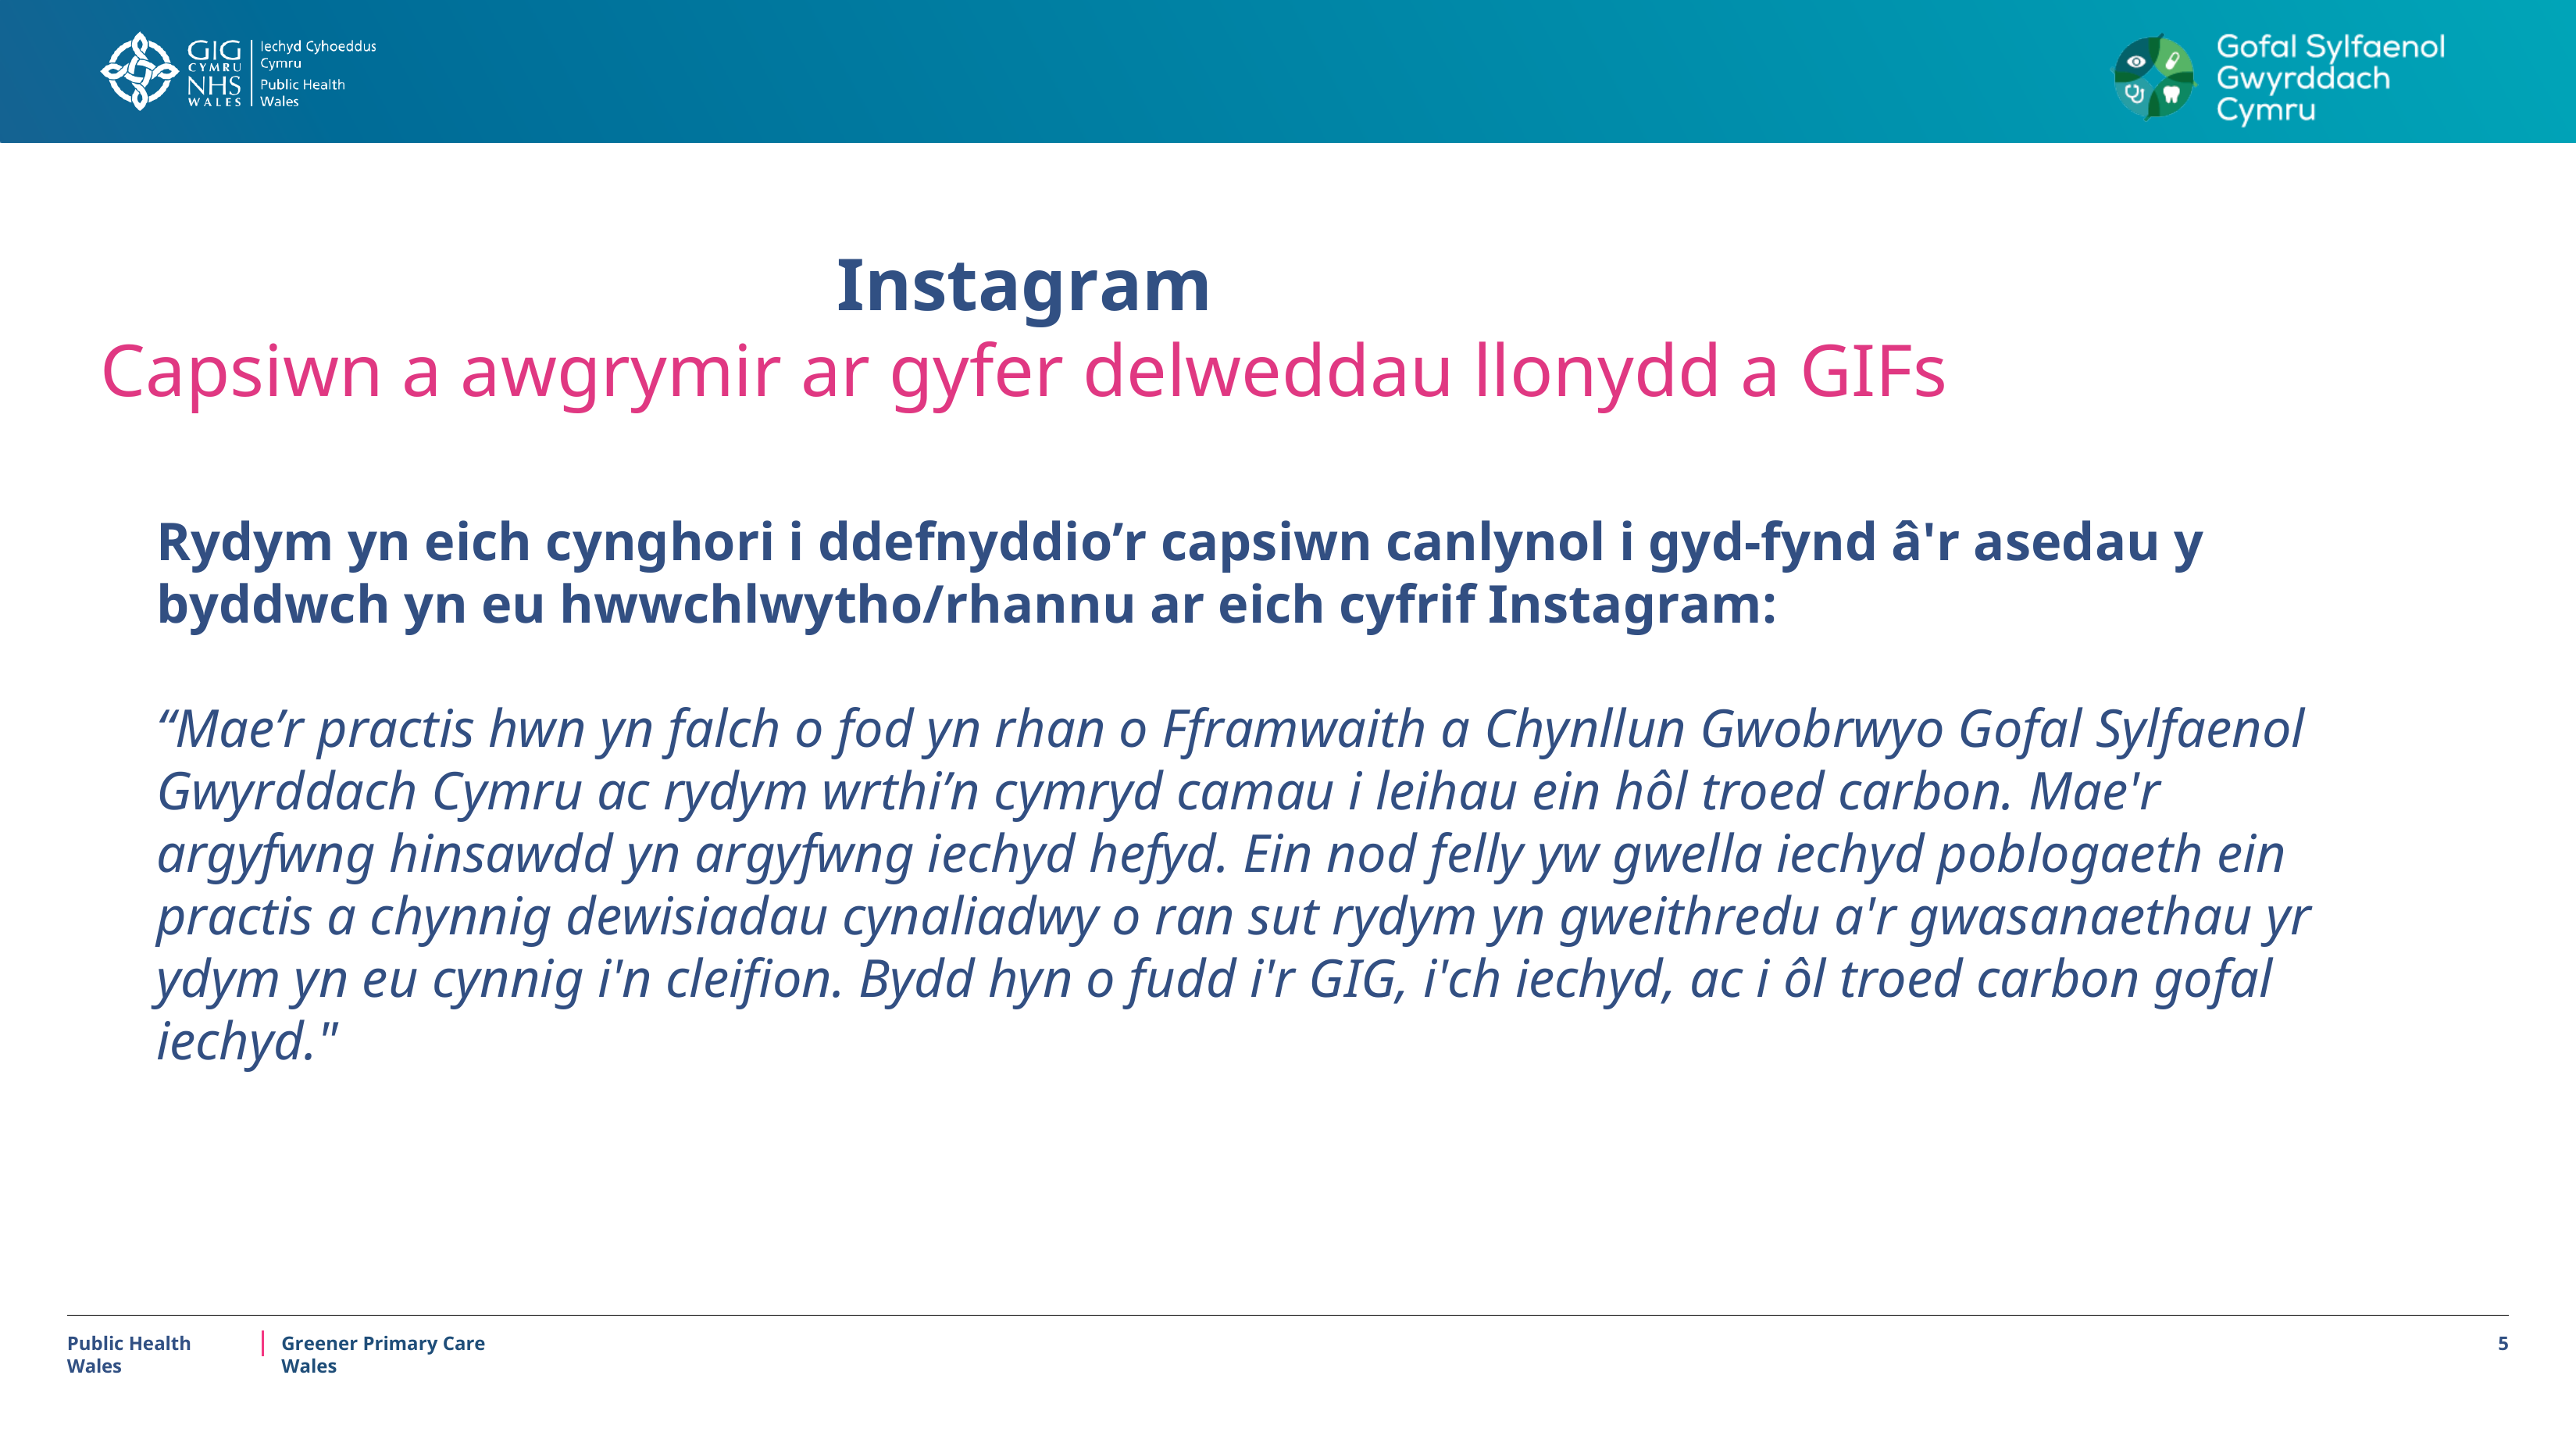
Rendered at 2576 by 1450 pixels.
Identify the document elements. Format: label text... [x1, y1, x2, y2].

text_box Public Health Wales [65, 1331, 248, 1356]
text_box Greener Primary Care Wales [280, 1331, 543, 1355]
text_box Rydym yn eich cynghori i ddefnyddio’r capsiwn canlynol i gyd-fynd â'r asedau y byddwch yn eu hwwchlwytho/rhannu ar eich cyfrif Instagram: “Mae’r practis hwn yn falch o fod yn rhan o Fframwaith a Chynllun Gwobrwyo Gofal Sylfaenol Gwyrddach Cymru ac rydym wrthi’n cymryd camau i leihau ein hôl troed carbon. Mae'r argyfwng hinsawdd yn argyfwng iechyd hefyd. Ein nod felly yw gwella iechyd poblogaeth ein practis a chynnig dewisiadau cynaliadwy o ran sut rydym yn gweithredu a'r gwasanaethau yr ydym yn eu cynnig i'n cleifion. Bydd hyn o fudd i'r GIG, i'ch iechyd, ac i ôl troed carbon gofal iechyd." [156, 506, 2396, 1059]
text_box [2493, 1331, 2516, 1356]
picture [2060, 0, 2494, 172]
title Instagram Capsiwn a awgrymir ar gyfer delweddau llonydd a GIFs [98, 237, 2494, 412]
